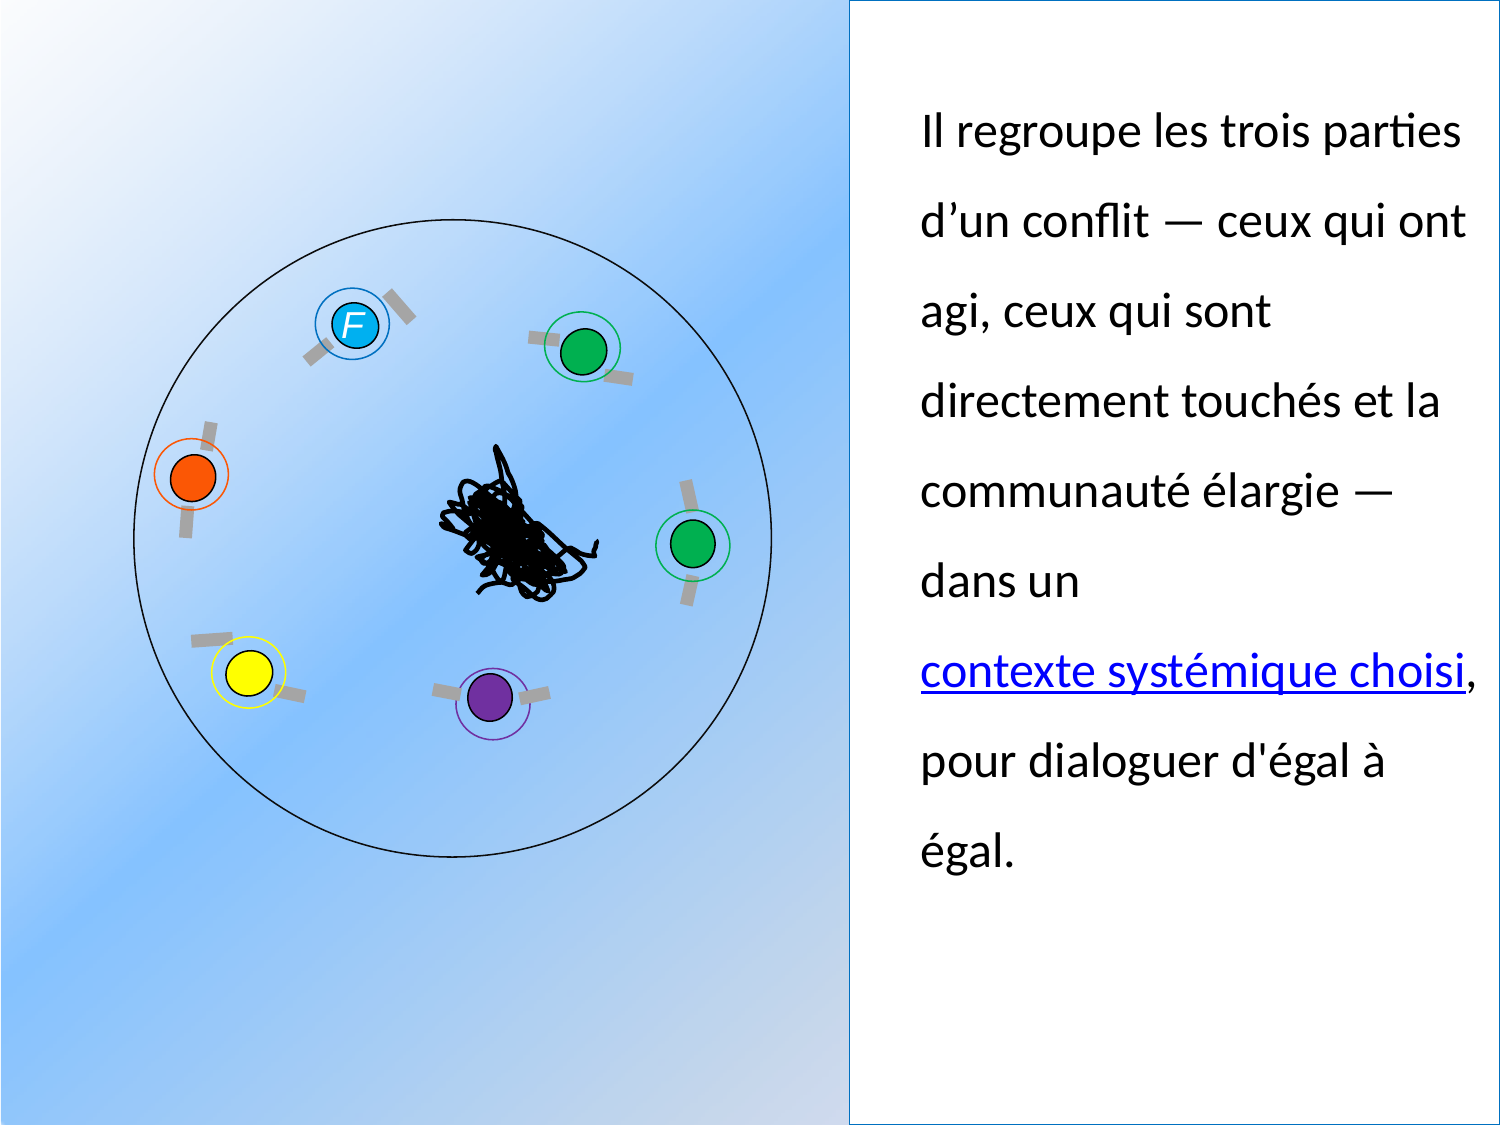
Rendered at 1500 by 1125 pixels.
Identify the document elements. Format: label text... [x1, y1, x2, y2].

text_box [528, 311, 633, 382]
text_box [432, 668, 550, 740]
text_box [386, 292, 412, 321]
text_box [154, 422, 229, 538]
text_box [306, 347, 324, 362]
text_box Il regroupe les trois parties d’un conflit — ceux qui ont agi, ceux qui sont directement touchés et la communauté élargie — dans un contexte systémique choisi, pour dialoguer d'égal à égal. [849, 0, 1500, 1125]
text_box F [315, 288, 390, 360]
text_box [655, 480, 730, 606]
text_box [191, 636, 306, 709]
